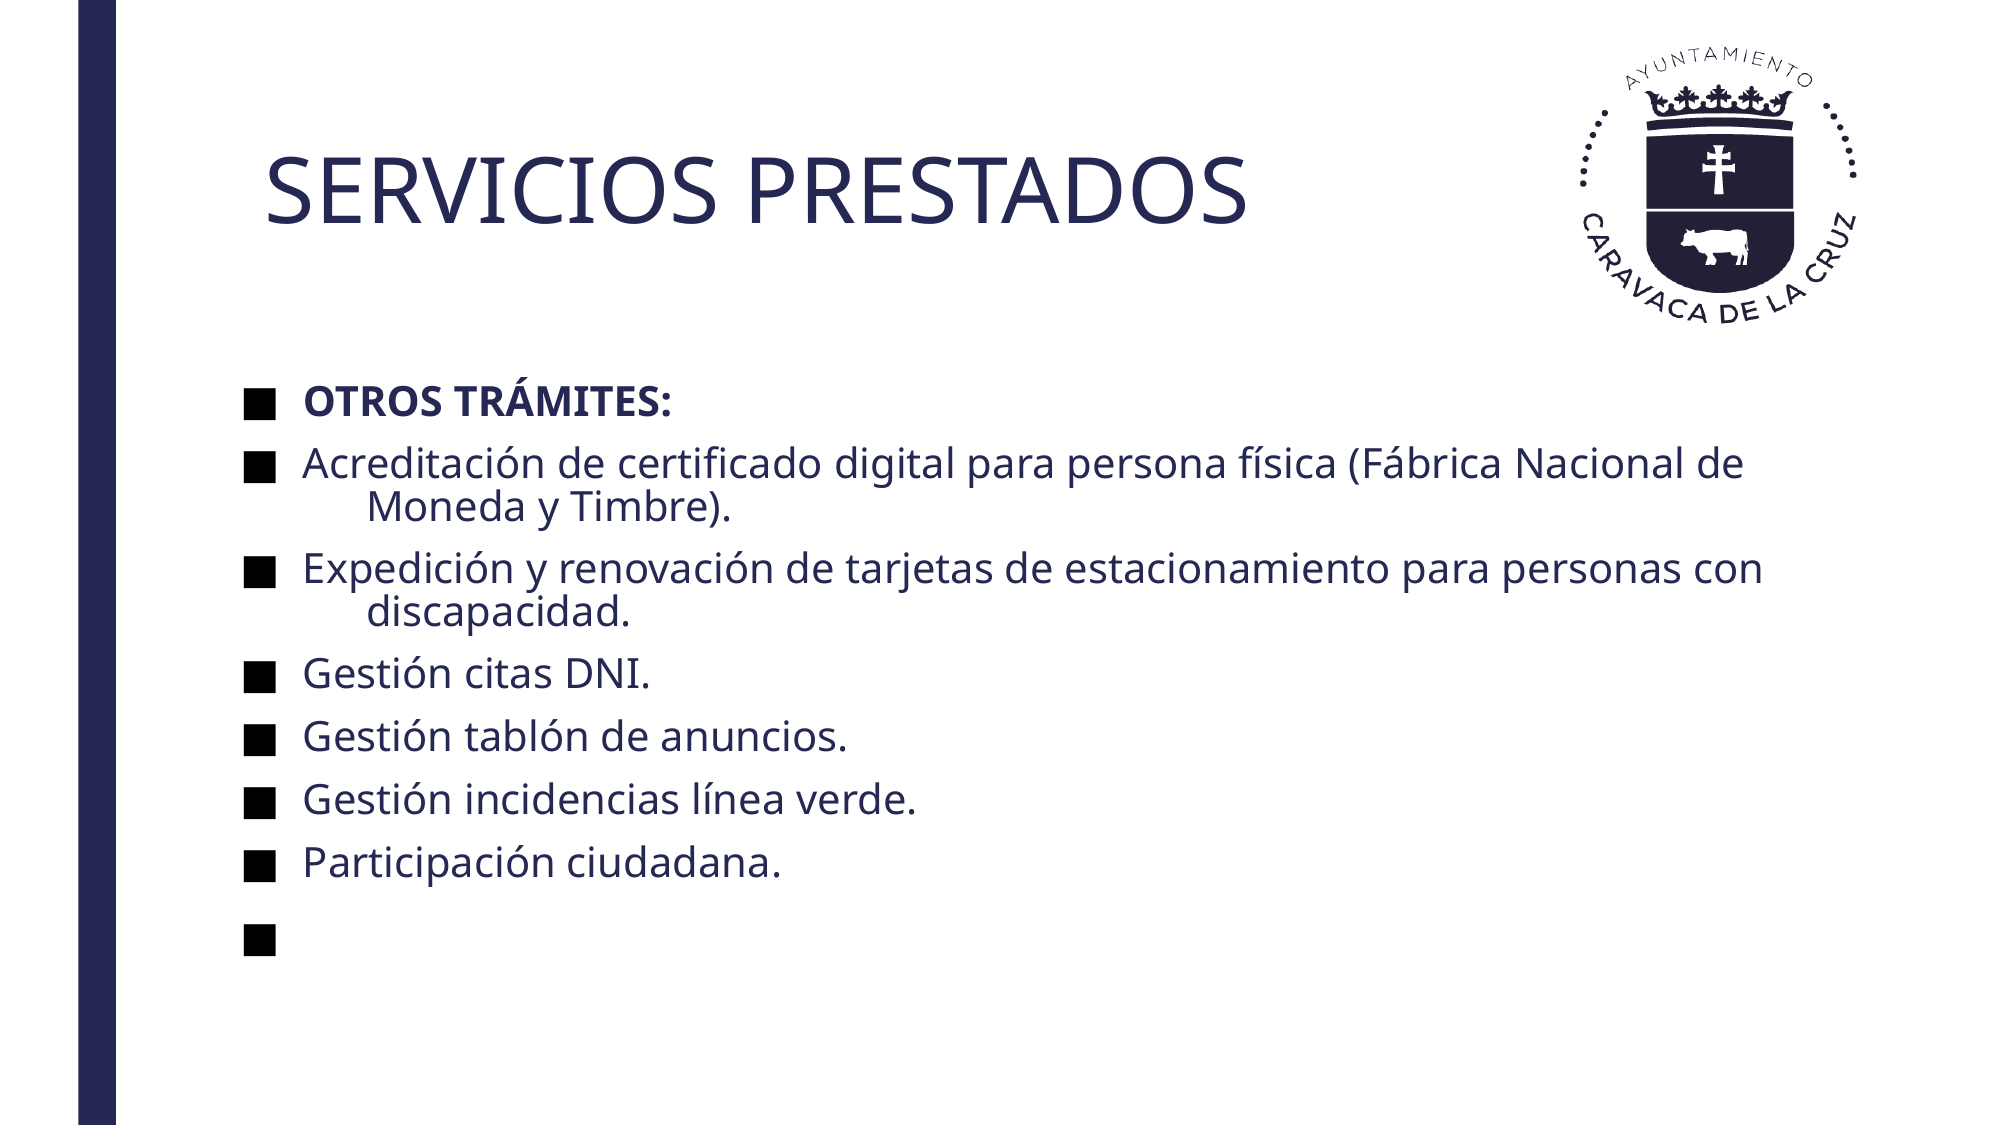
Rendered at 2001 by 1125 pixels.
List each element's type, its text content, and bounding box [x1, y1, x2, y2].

picture [1573, 44, 1864, 331]
list OTROS TRÁMITES: Acreditación de certificado digital para persona física (Fábrica Nacional de Moneda y Timbre). Expedición y renovación de tarjetas de estacionamiento para personas con discapacidad. Gestión citas DNI. Gestión tablón de anuncios. Gestión incidencias línea verde. Participación ciudadana. [225, 375, 1801, 963]
text_box SERVICIOS PRESTADOS [249, 137, 1825, 382]
